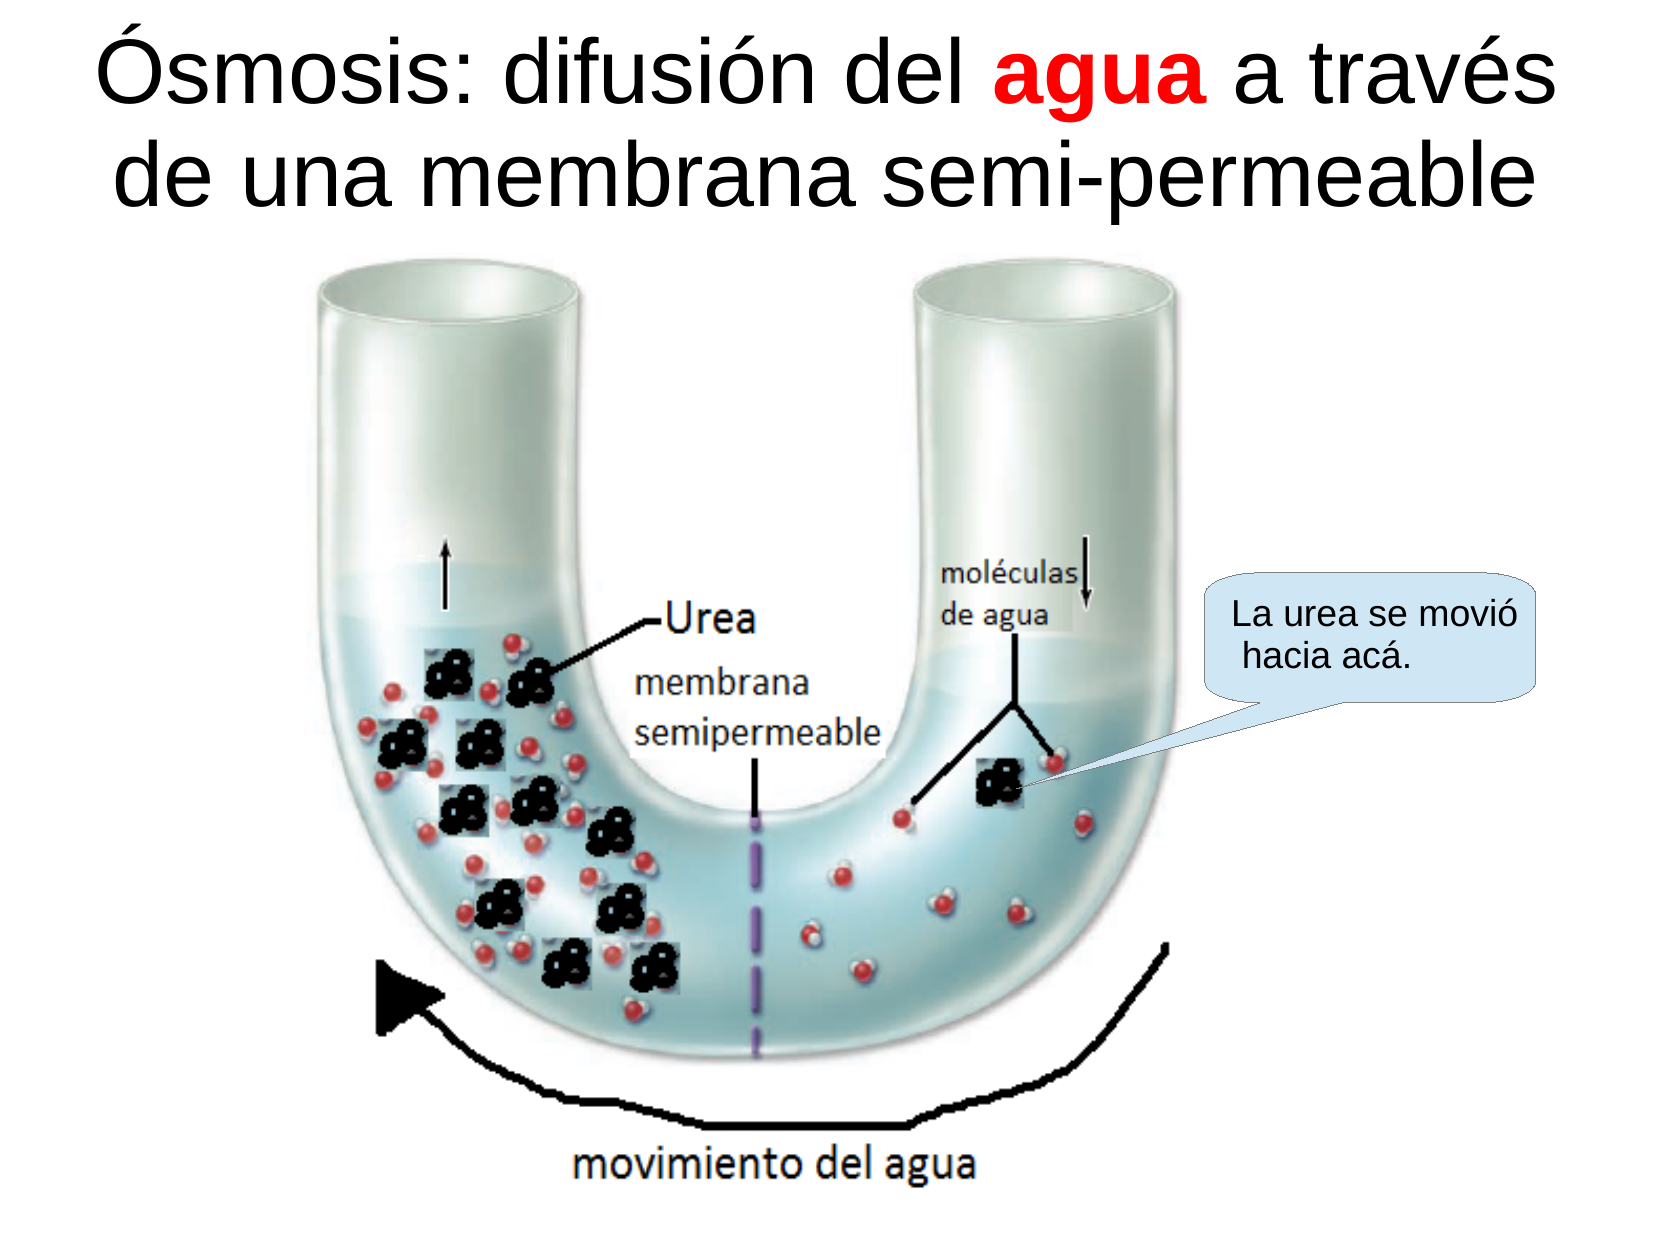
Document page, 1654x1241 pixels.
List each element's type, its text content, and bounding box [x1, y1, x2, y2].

title Ósmosis: difusión del agua a través de una membrana semi-permeable [82, 19, 1571, 227]
text_box La urea se movió hacia acá. [1216, 584, 1534, 684]
picture [303, 253, 1199, 1199]
text_box [1016, 572, 1536, 789]
